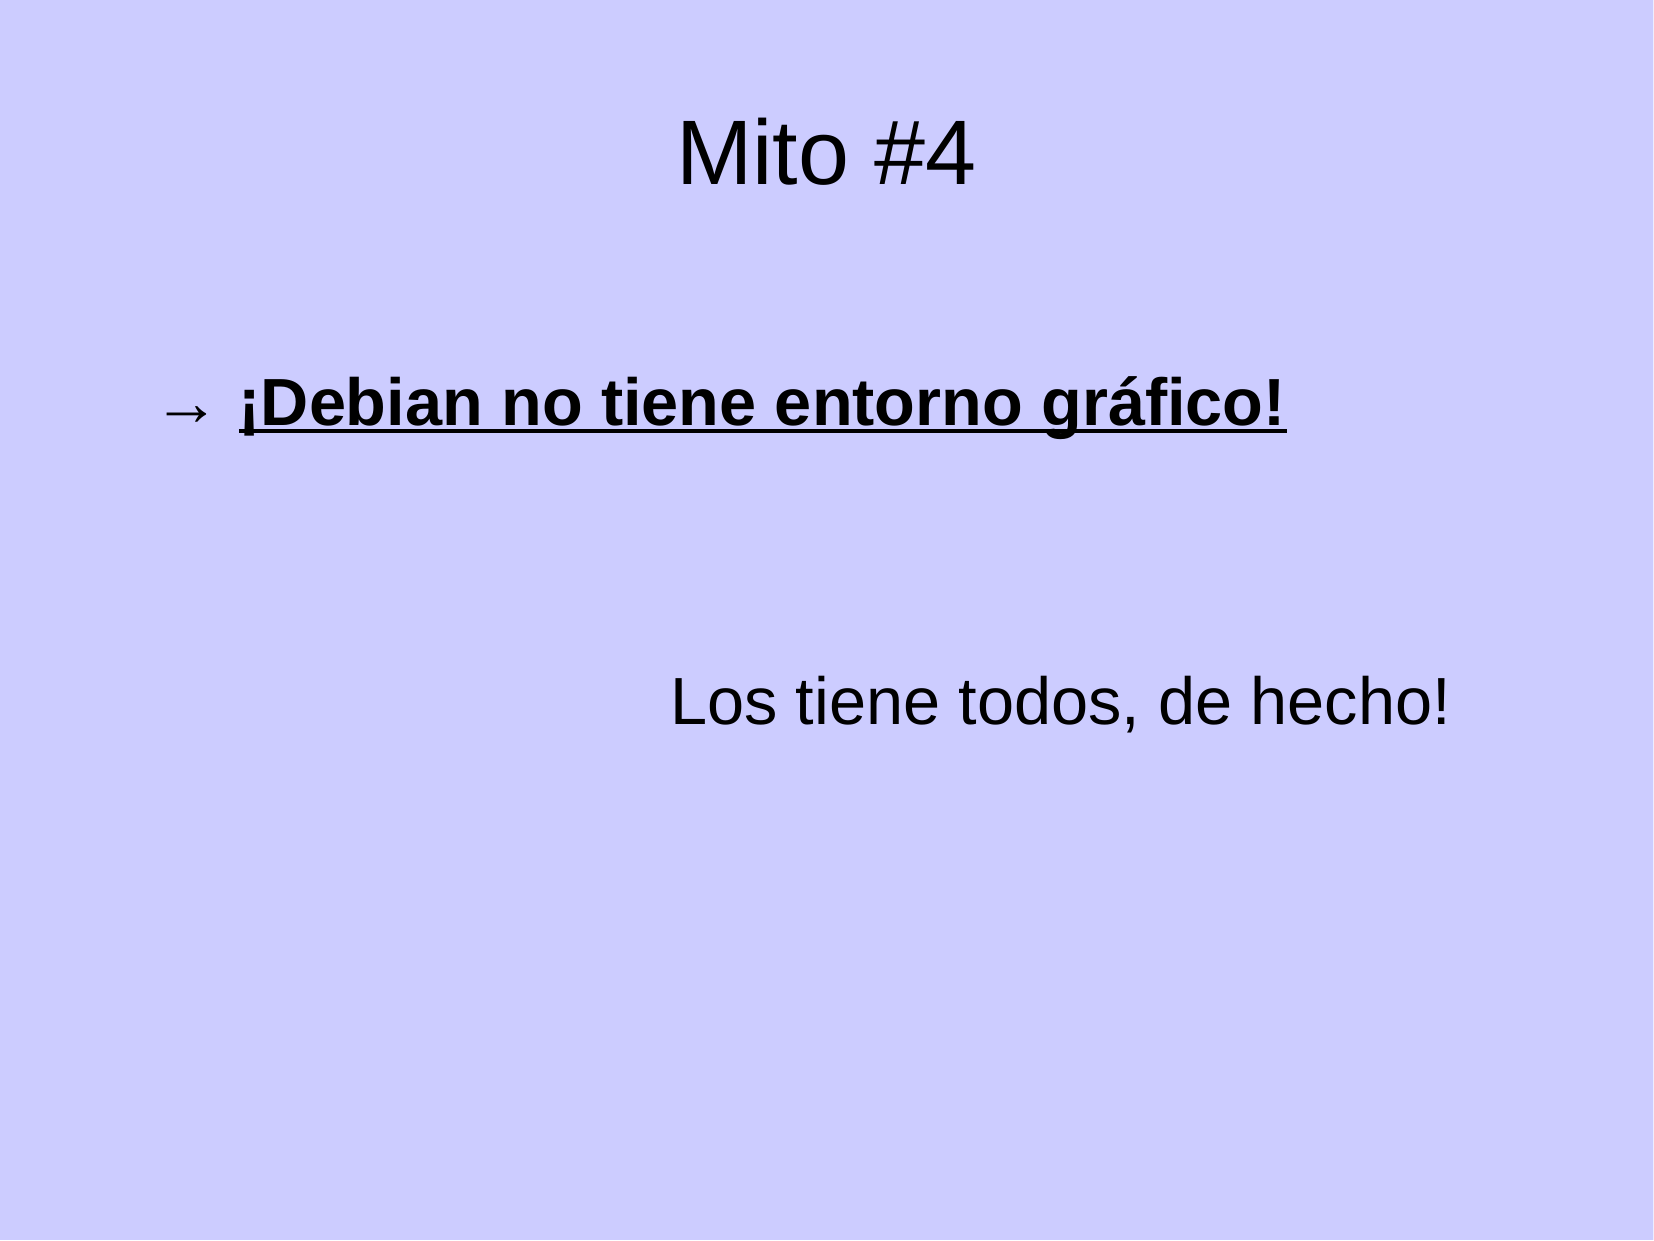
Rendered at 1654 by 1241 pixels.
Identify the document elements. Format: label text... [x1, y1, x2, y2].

title Mito #4 [82, 49, 1571, 257]
list → ¡Debian no tiene entorno gráfico! Los tiene todos, de hecho! [82, 290, 1571, 1010]
